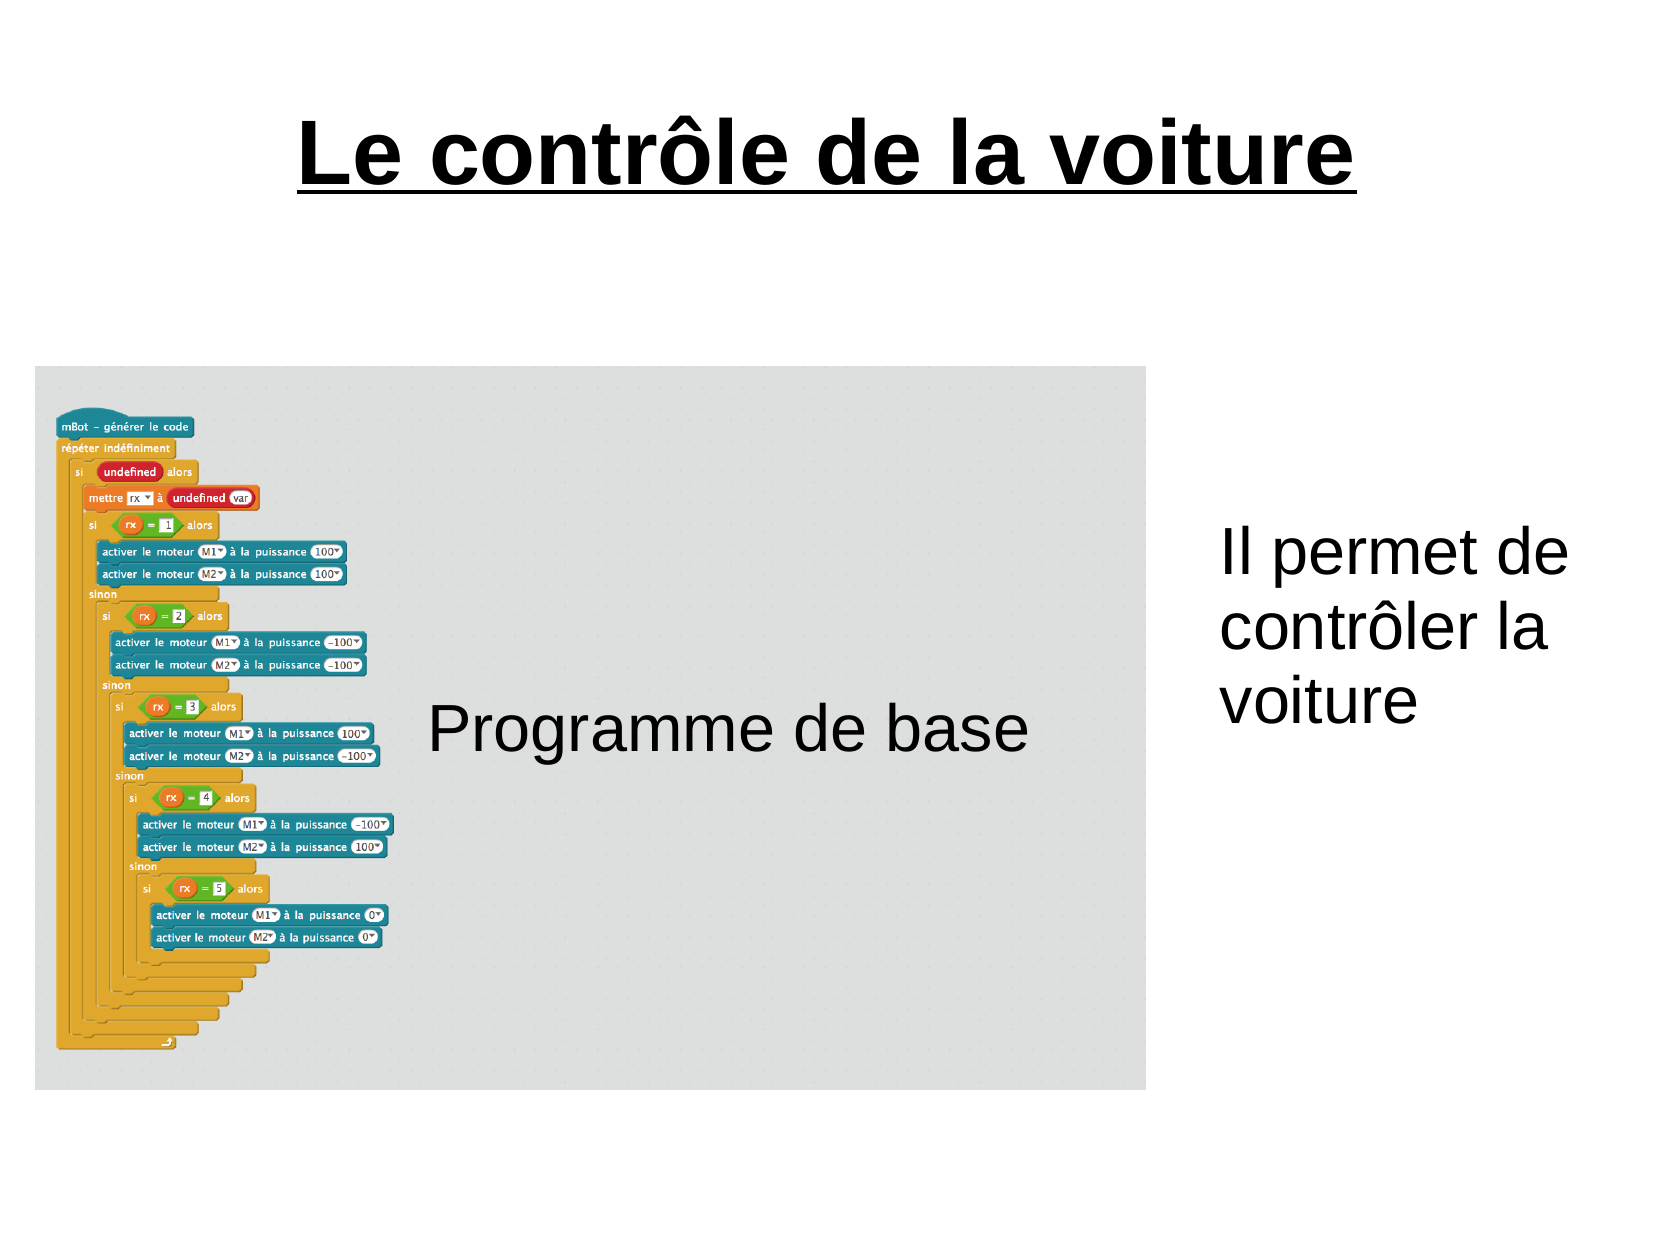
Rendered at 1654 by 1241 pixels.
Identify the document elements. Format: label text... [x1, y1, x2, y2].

picture [35, 366, 1146, 1090]
text_box Il permet de contrôler la voiture [1204, 506, 1607, 746]
title Le contrôle de la voiture [82, 49, 1571, 257]
